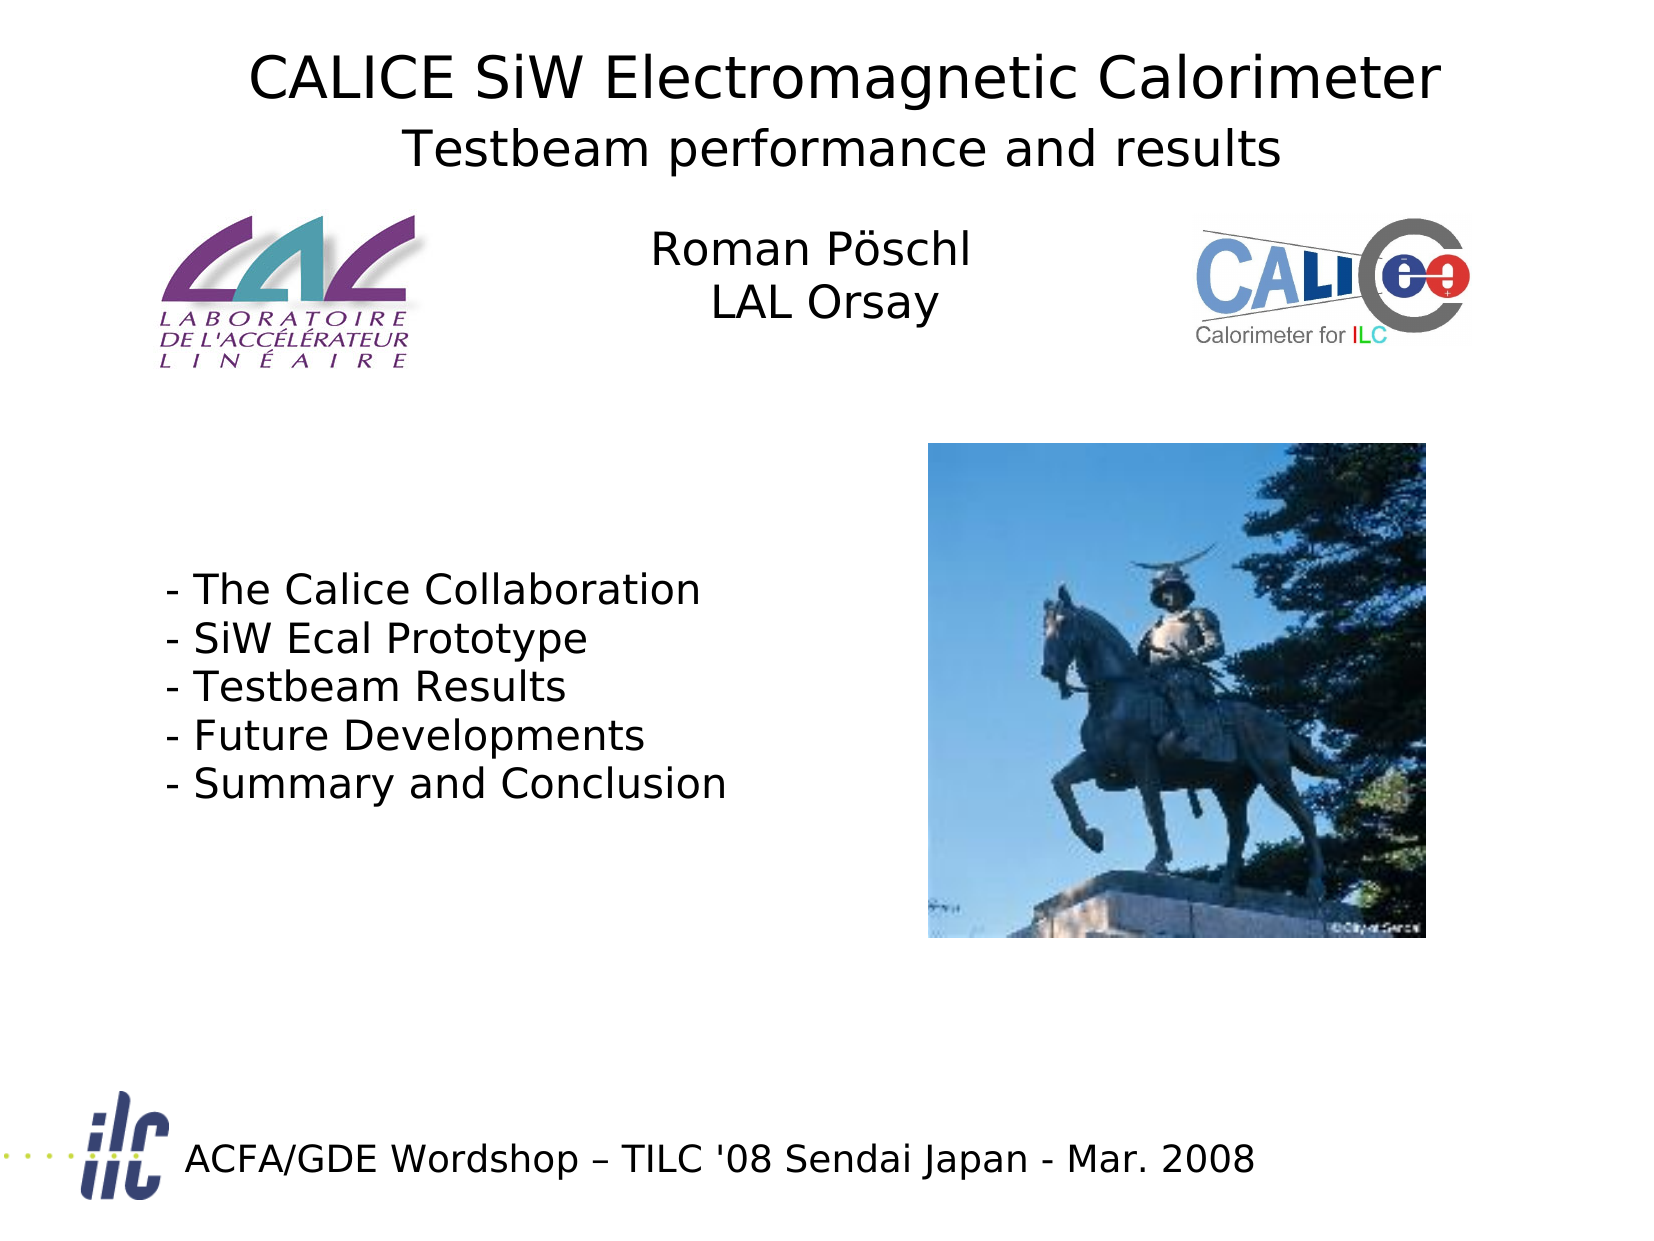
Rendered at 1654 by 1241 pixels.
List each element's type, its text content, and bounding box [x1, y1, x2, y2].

picture [153, 209, 433, 373]
picture [928, 443, 1426, 938]
picture [4, 1091, 169, 1200]
text_box ACFA/GDE Wordshop – TILC '08 Sendai Japan - Mar. 2008 [169, 1130, 1475, 1196]
picture [1192, 213, 1472, 346]
text_box CALICE SiW Electromagnetic Calorimeter Testbeam performance and results [184, 37, 1463, 190]
text_box Roman Pöschl LAL Orsay [550, 215, 1066, 391]
text_box - The Calice Collaboration - SiW Ecal Prototype - Testbeam Results - Future Developments - Summary and Conclusion [150, 558, 928, 816]
